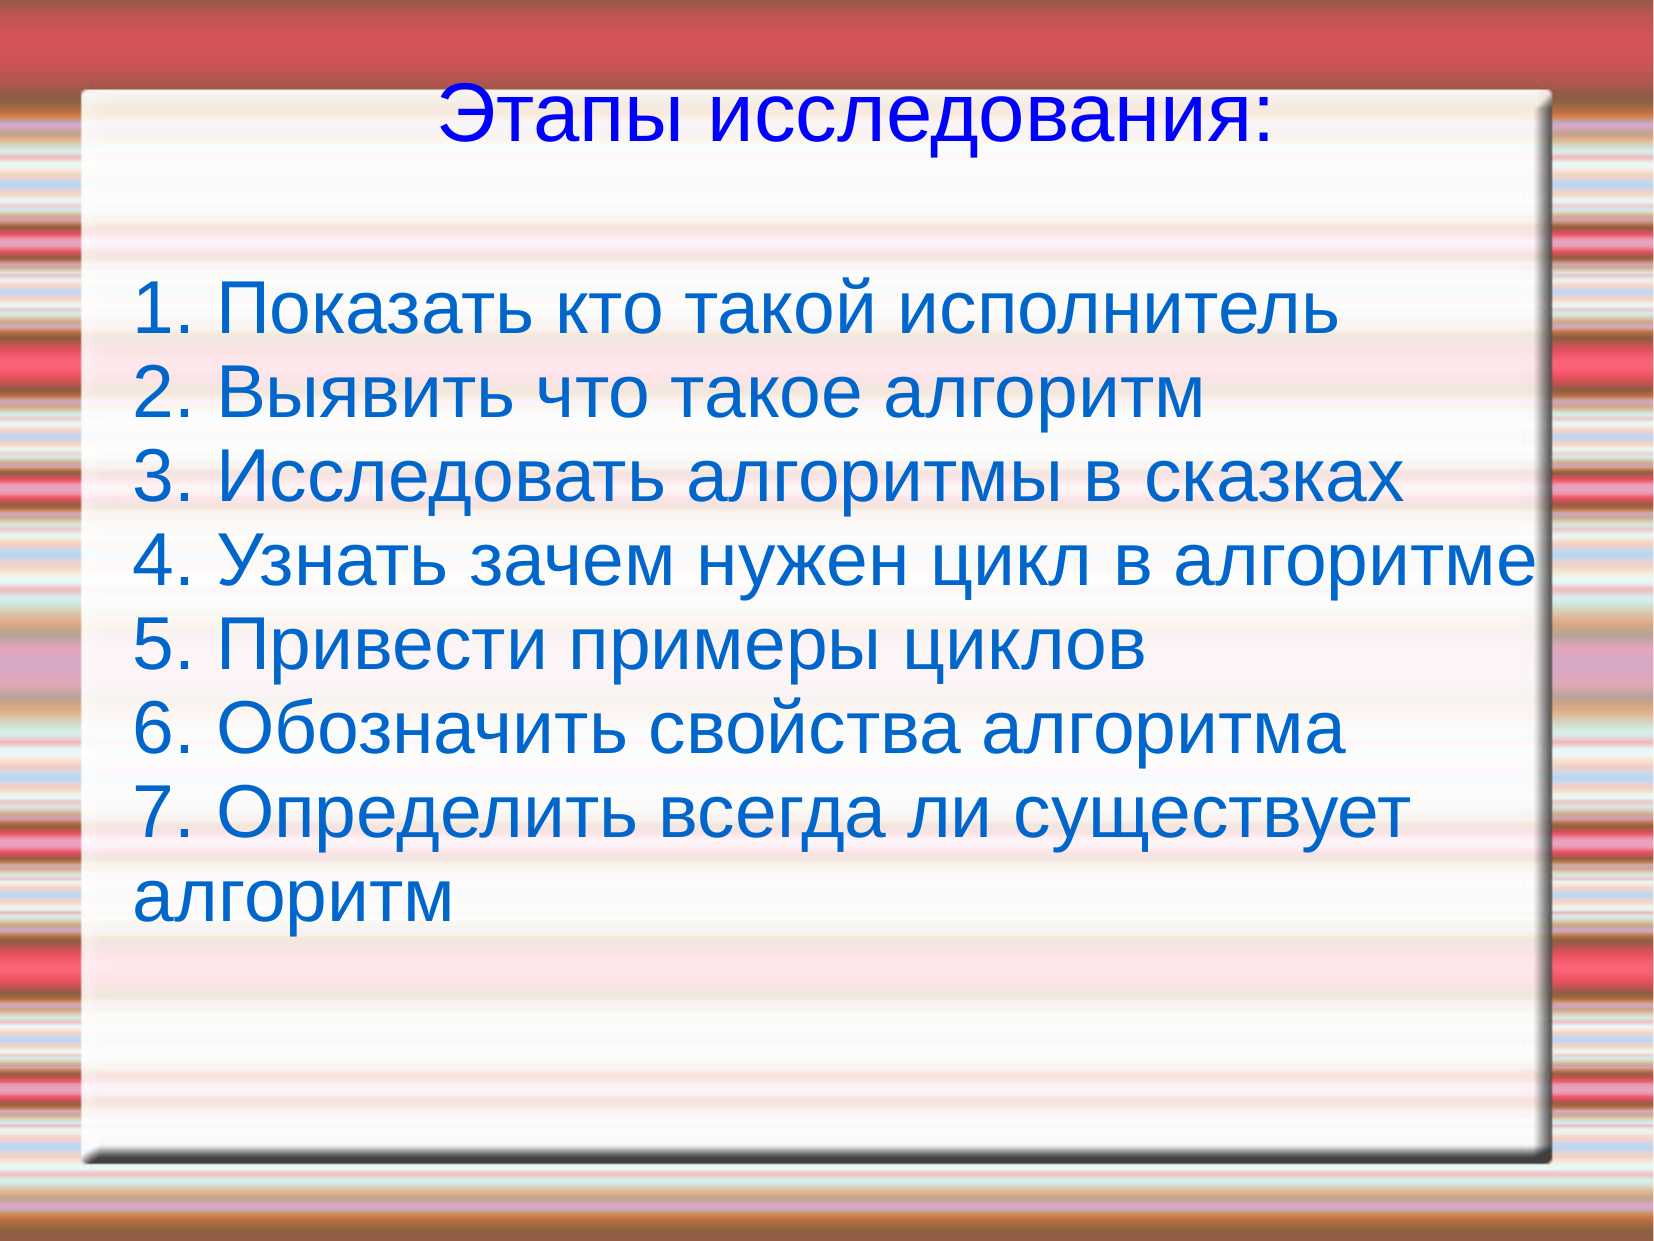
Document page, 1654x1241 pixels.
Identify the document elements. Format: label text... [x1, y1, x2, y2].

picture [0, 0, 1654, 1241]
text_box 1. Показать кто такой исполнитель 2. Выявить что такое алгоритм 3. Исследовать алгоритмы в сказках 4. Узнать зачем нужен цикл в алгоритме 5. Привести примеры циклов 6. Обозначить свойства алгоритма 7. Определить всегда ли существует алгоритм [118, 258, 1565, 945]
text_box Этапы исследования: [236, 59, 1477, 167]
